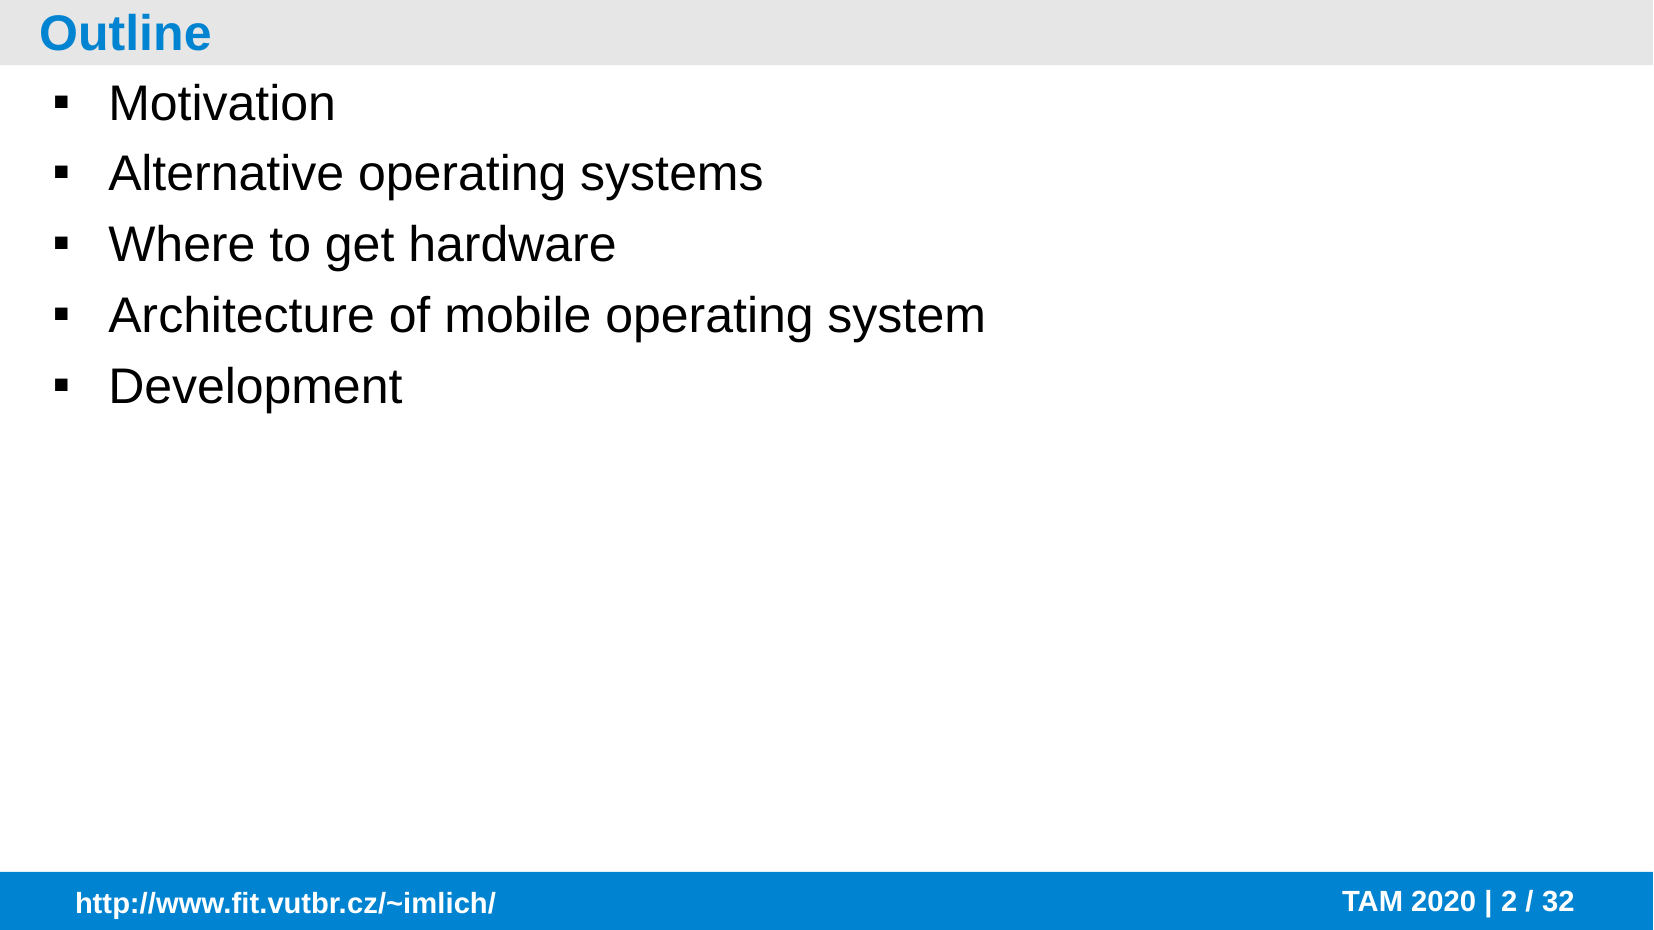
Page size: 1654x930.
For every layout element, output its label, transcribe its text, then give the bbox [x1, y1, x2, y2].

list Motivation Alternative operating systems Where to get hardware Architecture of mobile operating system Development [37, 74, 1612, 871]
title Outline [39, 4, 1614, 61]
